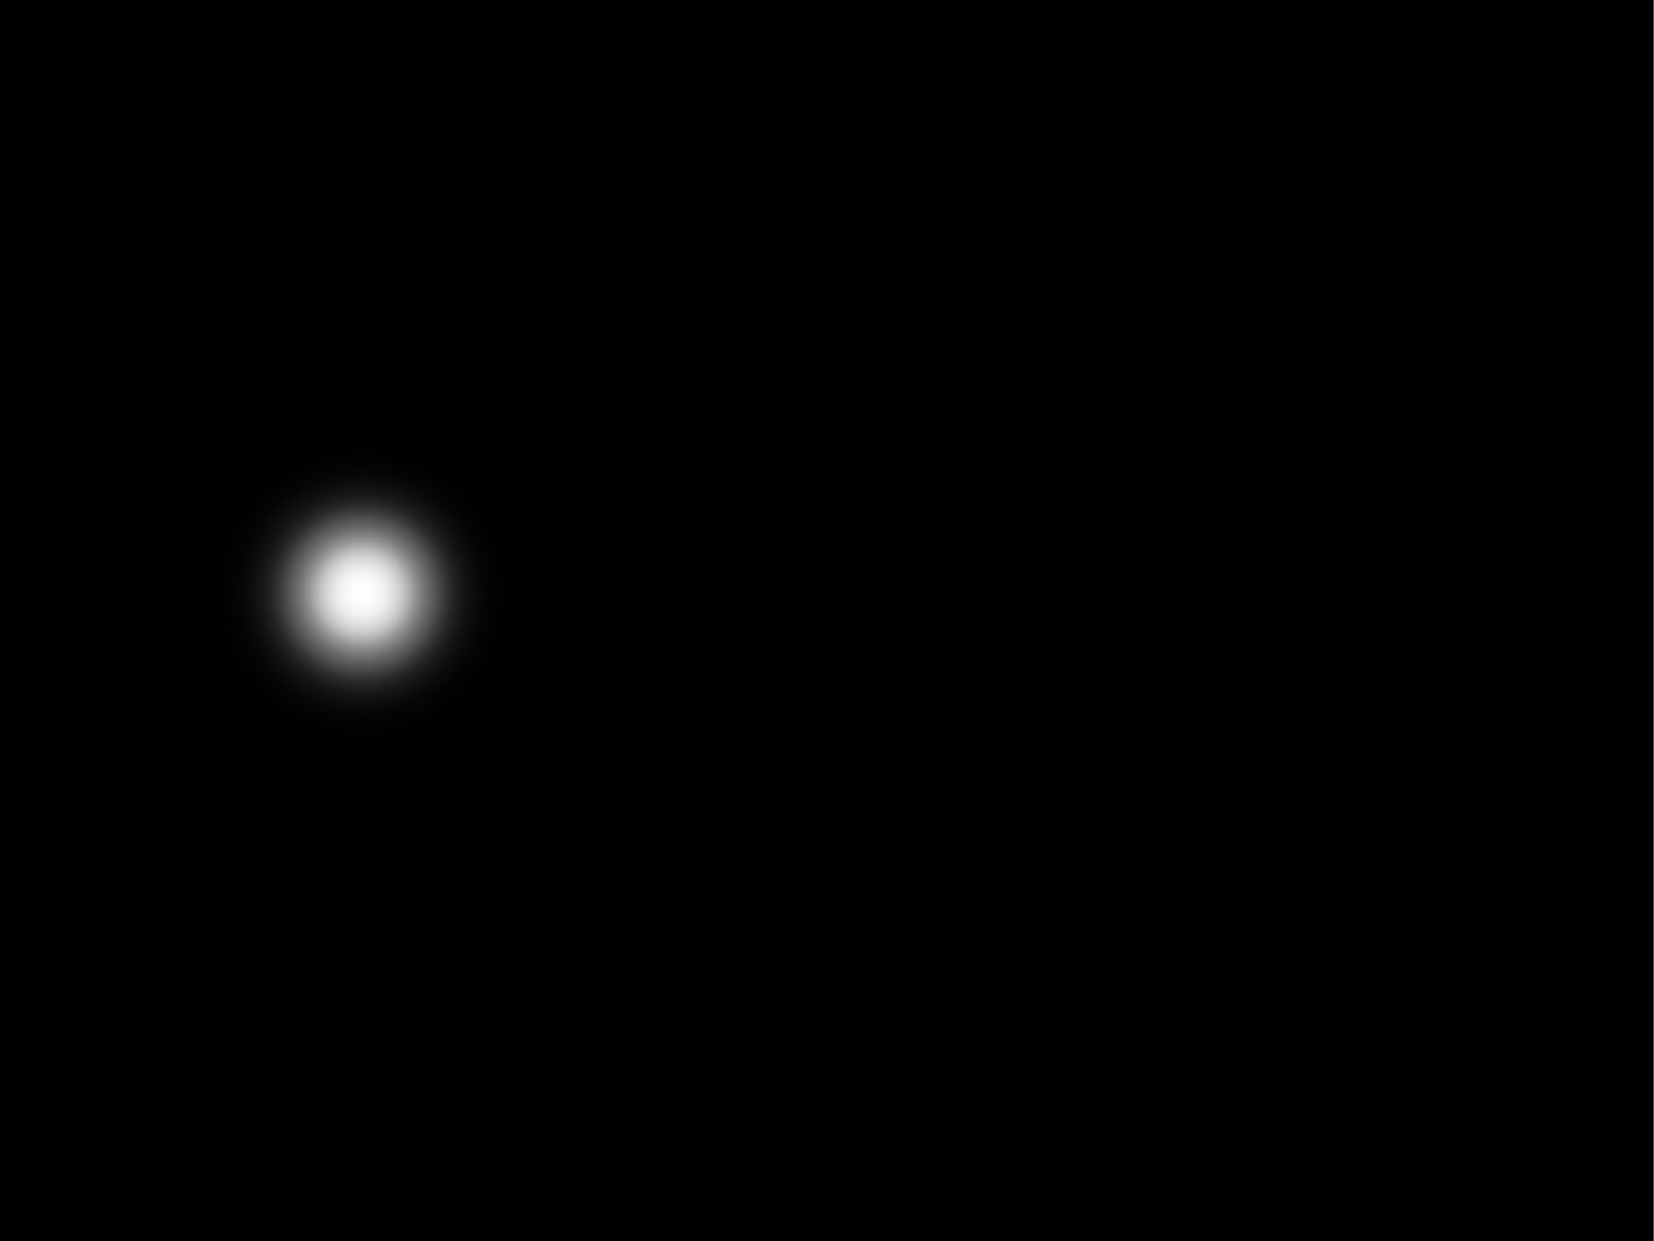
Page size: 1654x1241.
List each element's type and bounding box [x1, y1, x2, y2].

picture [214, 445, 510, 741]
